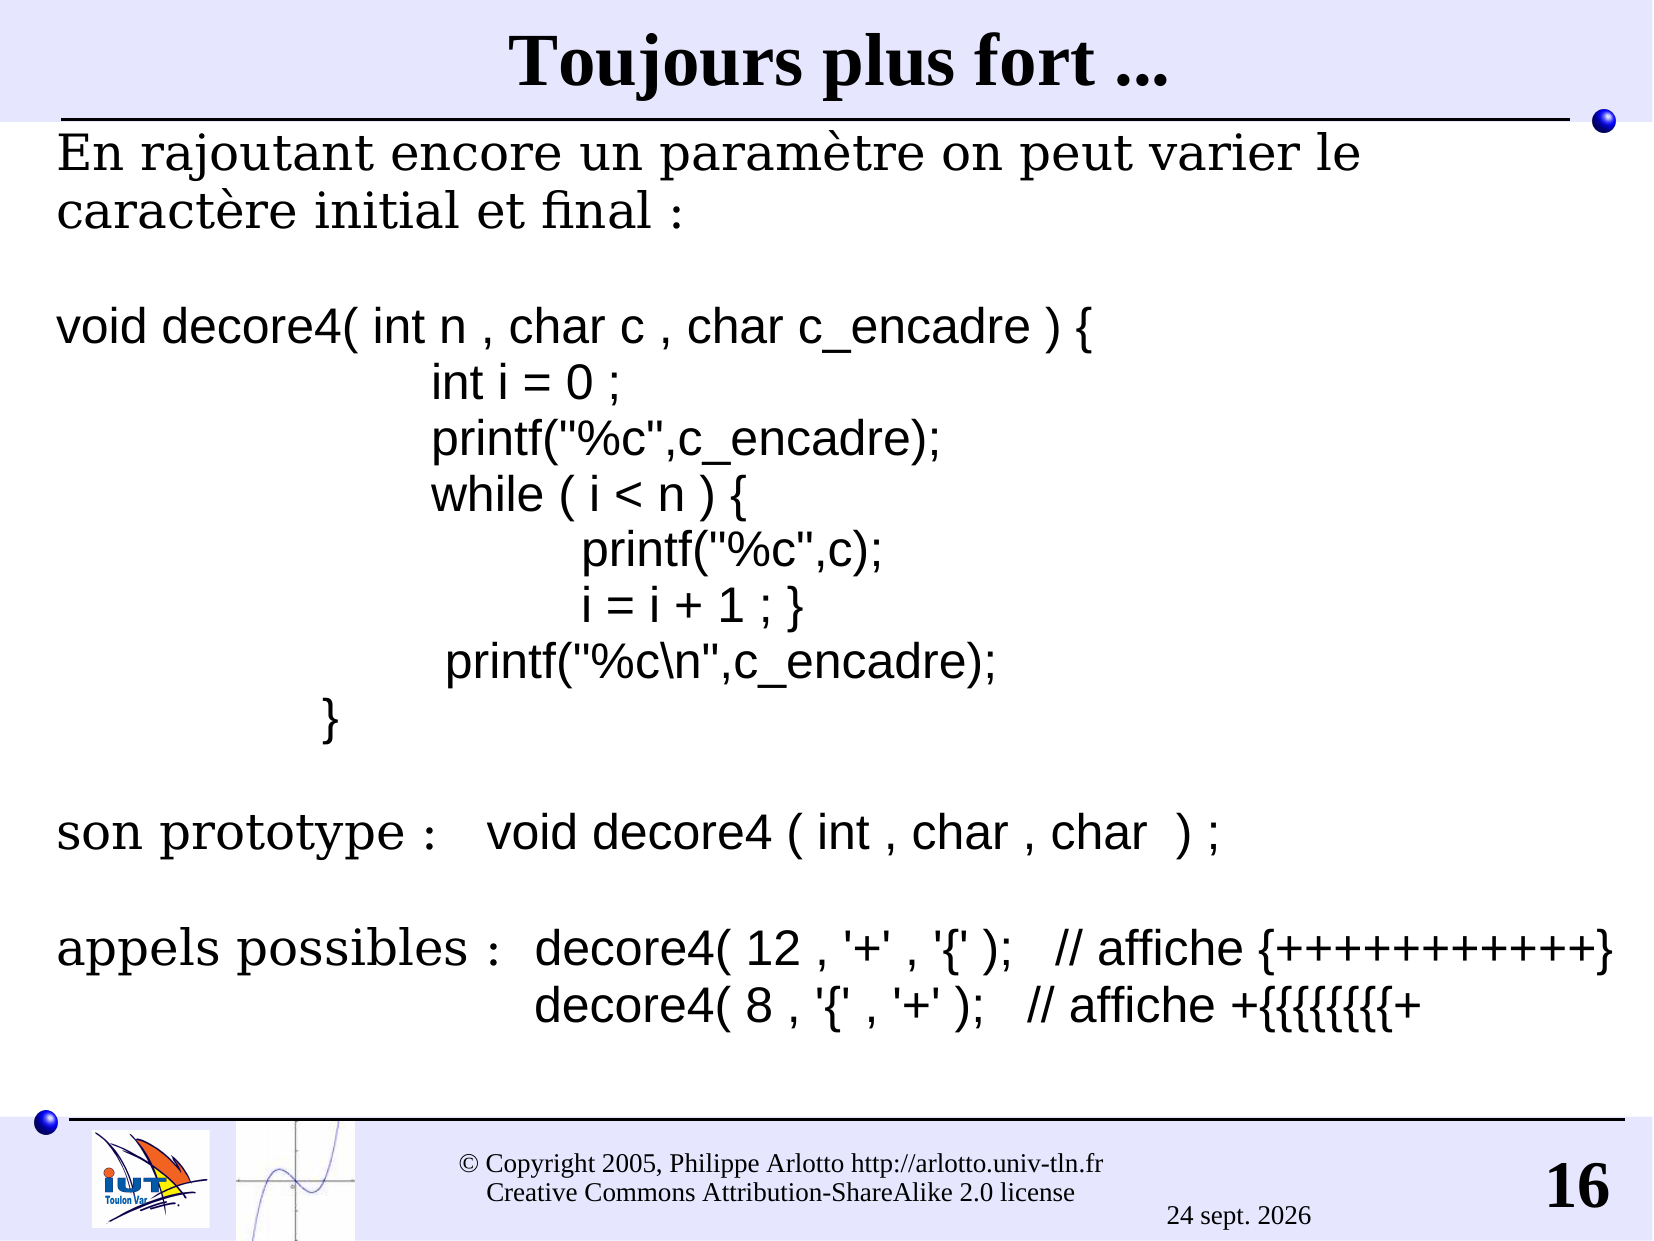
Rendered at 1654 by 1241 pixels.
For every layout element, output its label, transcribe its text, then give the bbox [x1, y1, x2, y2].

picture [236, 1121, 355, 1241]
title Toujours plus fort ... [95, 14, 1585, 107]
text_box En rajoutant encore un paramètre on peut varier le caractère initial et final : void decore4( int n , char c , char c_encadre ) { int i = 0 ; printf("%c",c_encadre); while ( i < n ) { printf("%c",c); i = i + 1 ; } printf("%c\n",c_encadre); } son prototype : void decore4 ( int , char , char ) ; appels possibles : decore4( 12 , '+' , '{' ); // affiche {+++++++++++} decore4( 8 , '{' , '+' ); // affiche +{{{{{{{{+ [56, 124, 1643, 1035]
